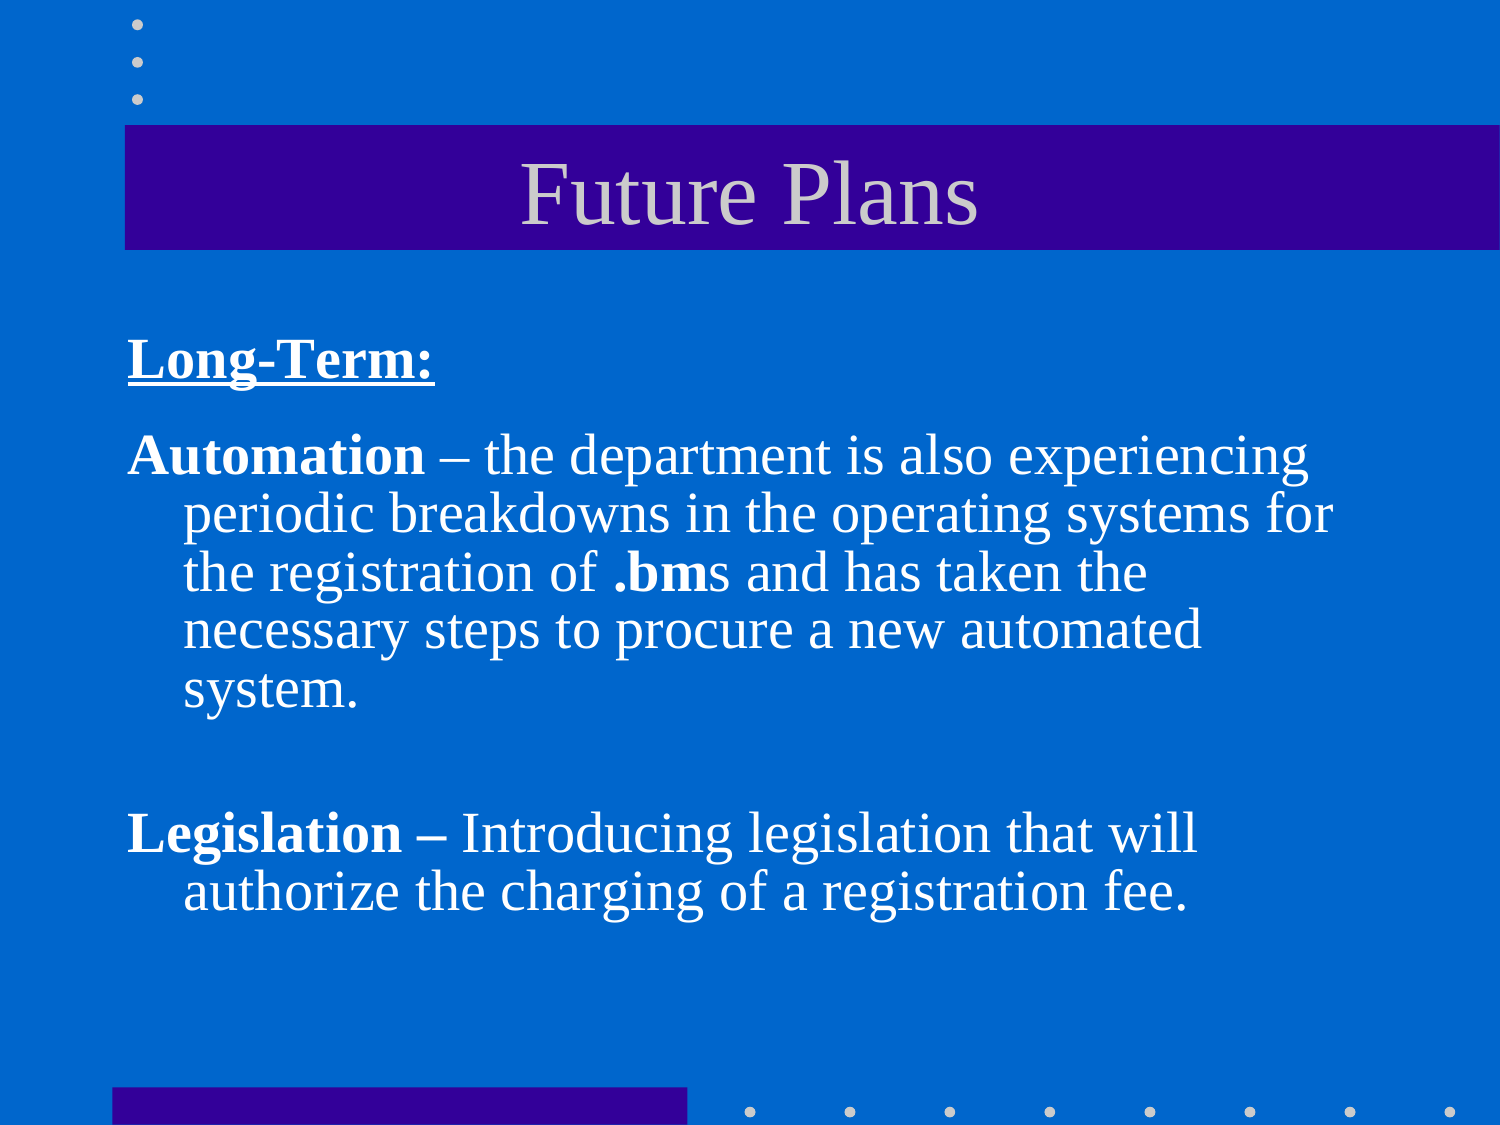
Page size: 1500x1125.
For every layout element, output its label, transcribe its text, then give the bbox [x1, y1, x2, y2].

title Future Plans [112, 99, 1388, 288]
list Long-Term: Automation – the department is also experiencing periodic breakdowns in the operating systems for the registration of .bms and has taken the necessary steps to procure a new automated system. Legislation – Introducing legislation that will authorize the charging of a registration fee. [112, 324, 1388, 1053]
